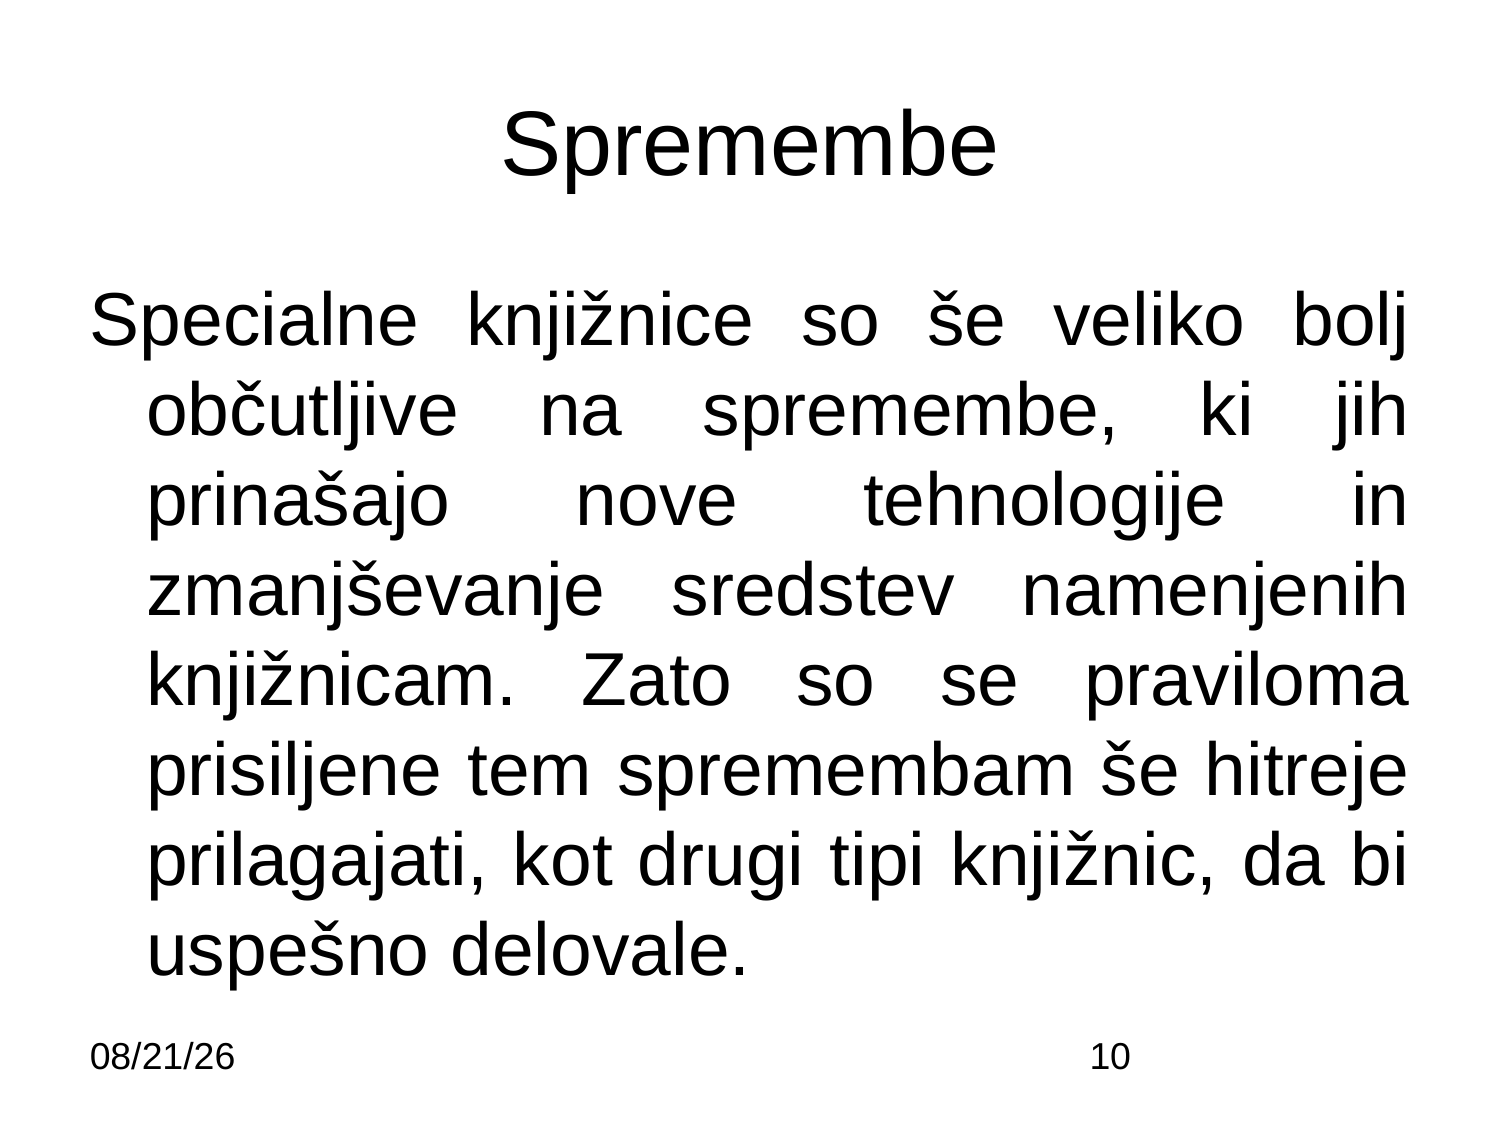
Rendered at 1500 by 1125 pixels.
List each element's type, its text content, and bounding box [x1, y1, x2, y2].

list Specialne knjižnice so še veliko bolj občutljive na spremembe, ki jih prinašajo nove tehnologije in zmanjševanje sredstev namenjenih knjižnicam. Zato so se praviloma prisiljene tem spremembam še hitreje prilagajati, kot drugi tipi knjižnic, da bi uspešno delovale. [75, 262, 1426, 1006]
title Spremembe [75, 45, 1426, 233]
